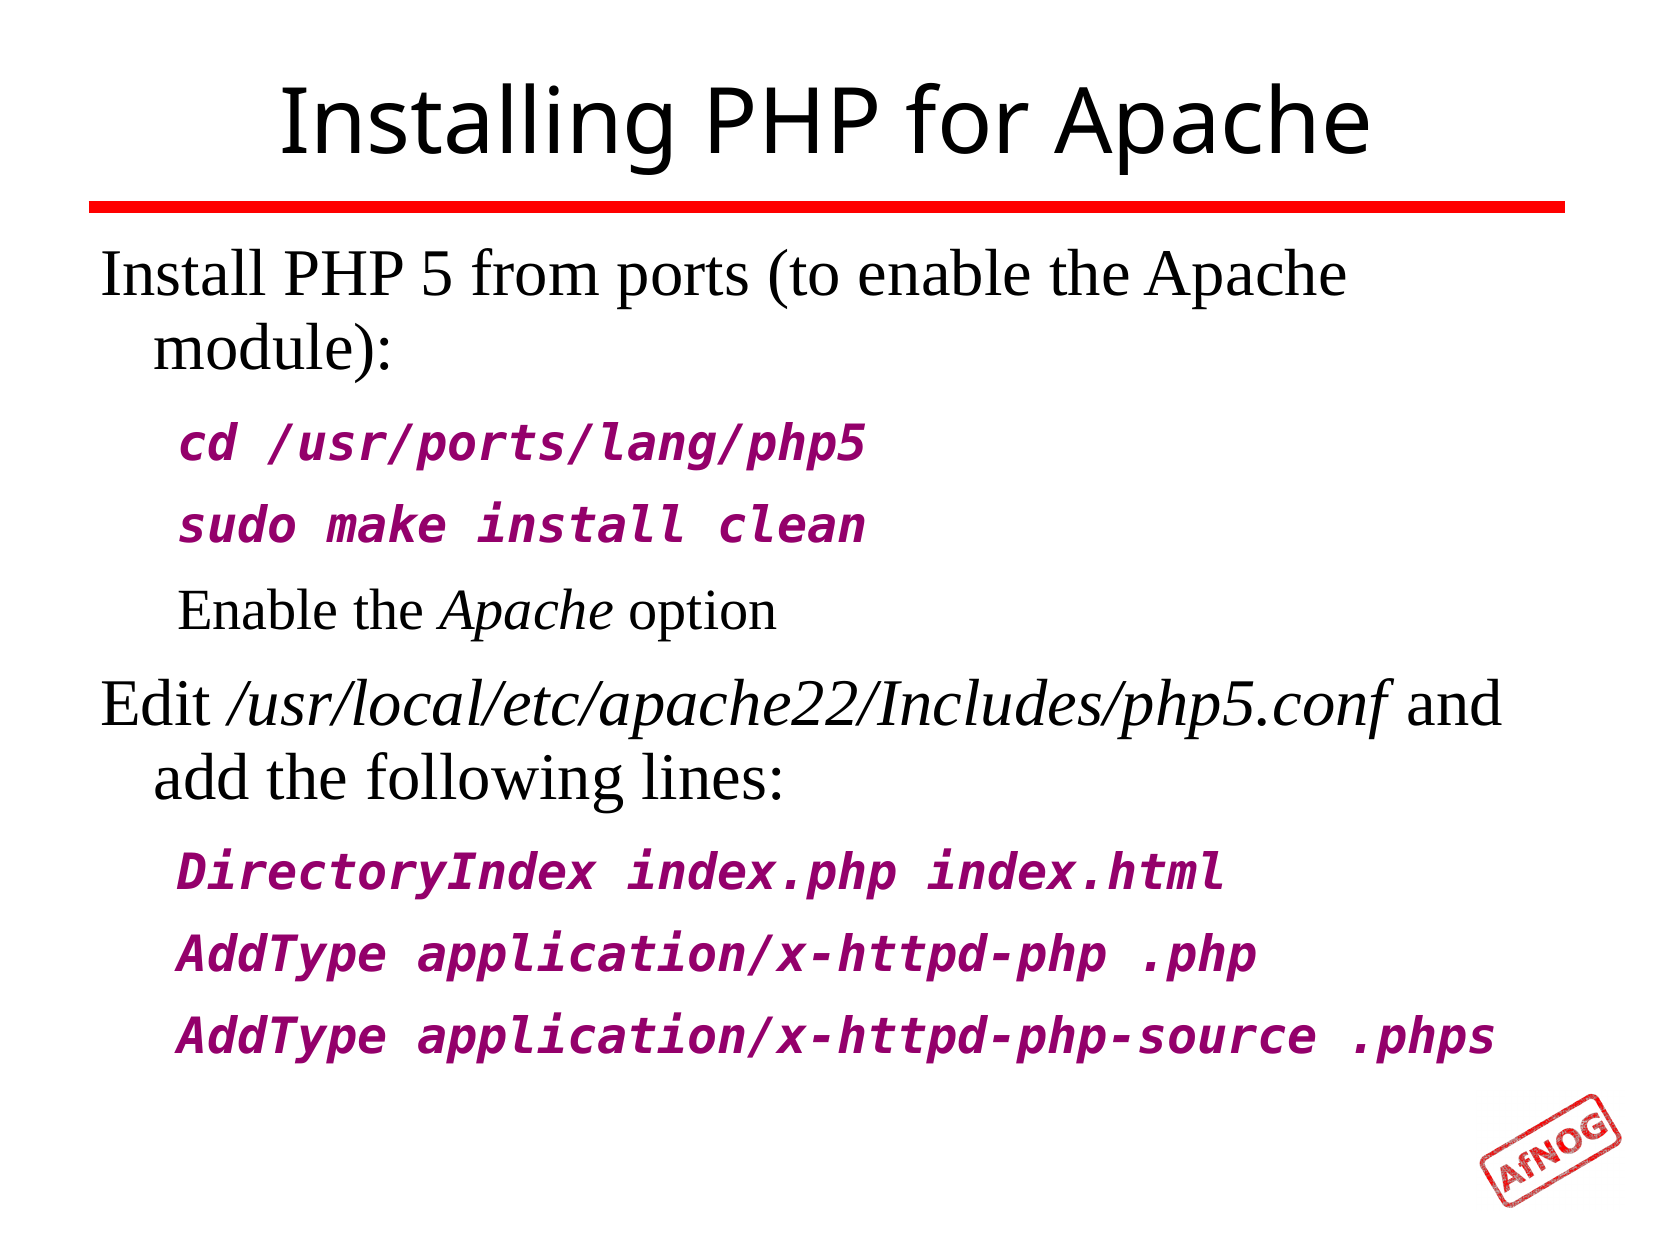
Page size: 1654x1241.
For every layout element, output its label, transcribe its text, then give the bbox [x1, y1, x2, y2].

title Installing PHP for Apache [88, 36, 1565, 200]
picture [1476, 1090, 1625, 1211]
list Install PHP 5 from ports (to enable the Apache module): cd /usr/ports/lang/php5 sudo make install clean Enable the Apache option Edit /usr/local/etc/apache22/Includes/php5.conf and add the following lines: DirectoryIndex index.php index.html AddType application/x-httpd-php .php AddType application/x-httpd-php-source .phps [82, 236, 1571, 1108]
